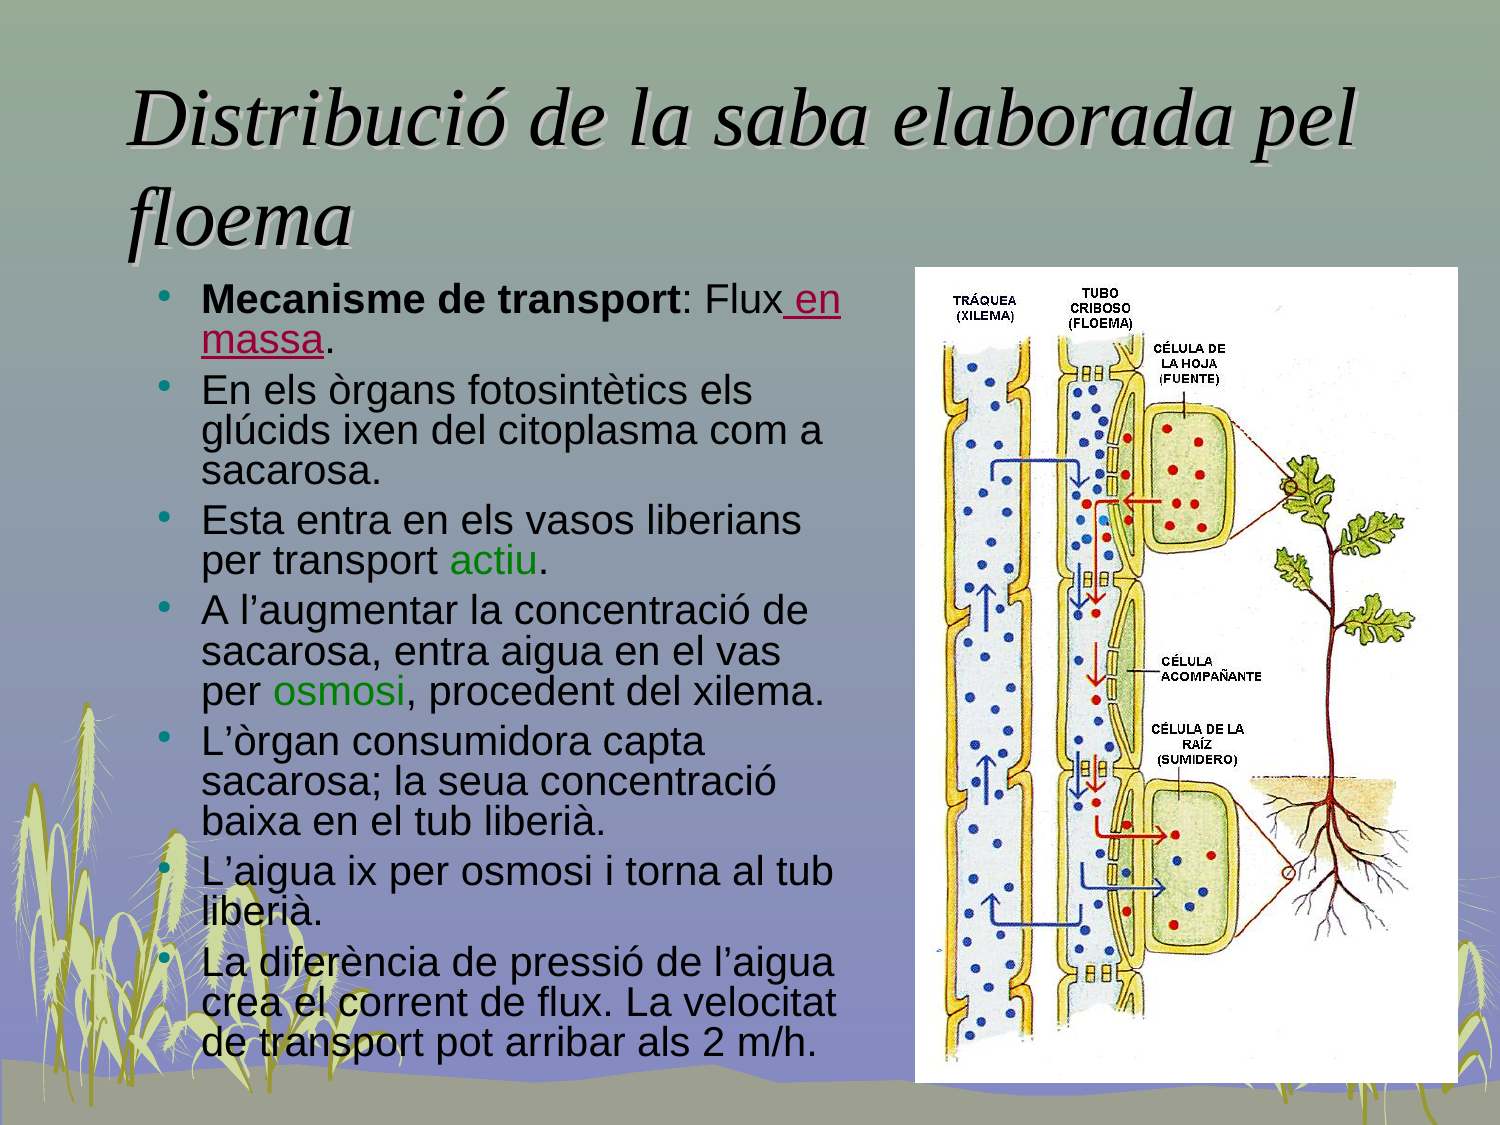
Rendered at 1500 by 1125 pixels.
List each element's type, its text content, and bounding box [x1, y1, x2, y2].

list Mecanisme de transport: Flux en massa. En els òrgans fotosintètics els glúcids ixen del citoplasma com a sacarosa. Esta entra en els vasos liberians per transport actiu. A l’augmentar la concentració de sacarosa, entra aigua en el vas per osmosi, procedent del xilema. L’òrgan consumidora capta sacarosa; la seua concentració baixa en el tub liberià. L’aigua ix per osmosi i torna al tub liberià. La diferència de pressió de l’aigua crea el corrent de flux. La velocitat de transport pot arribar als 2 m/h. [112, 274, 869, 1125]
picture [915, 267, 1458, 1083]
title Distribució de la saba elaborada pel floema [112, 54, 1388, 271]
